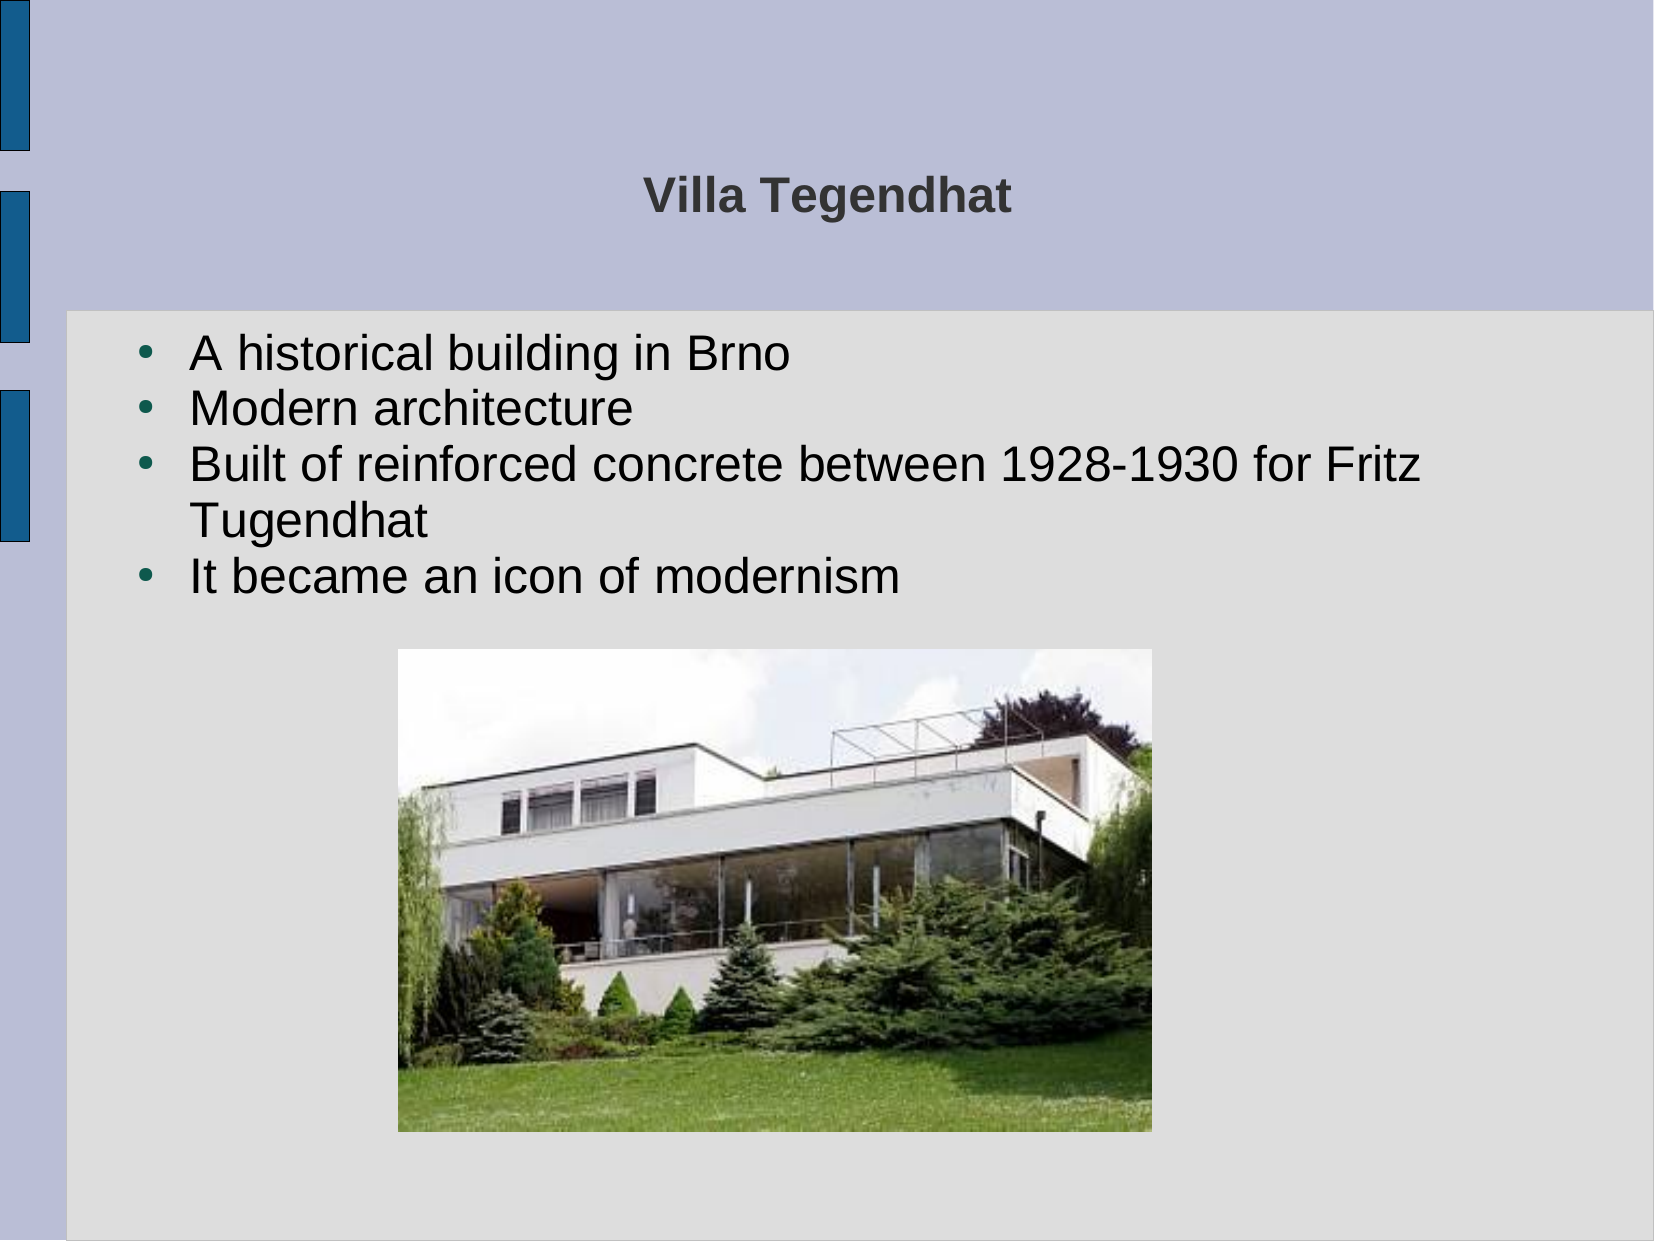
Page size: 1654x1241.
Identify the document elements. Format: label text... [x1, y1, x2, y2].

title Villa Tegendhat [121, 98, 1534, 291]
picture [398, 649, 1152, 1132]
list A historical building in Brno Modern architecture Built of reinforced concrete between 1928-1930 for Fritz Tugendhat It became an icon of modernism [119, 324, 1532, 1092]
